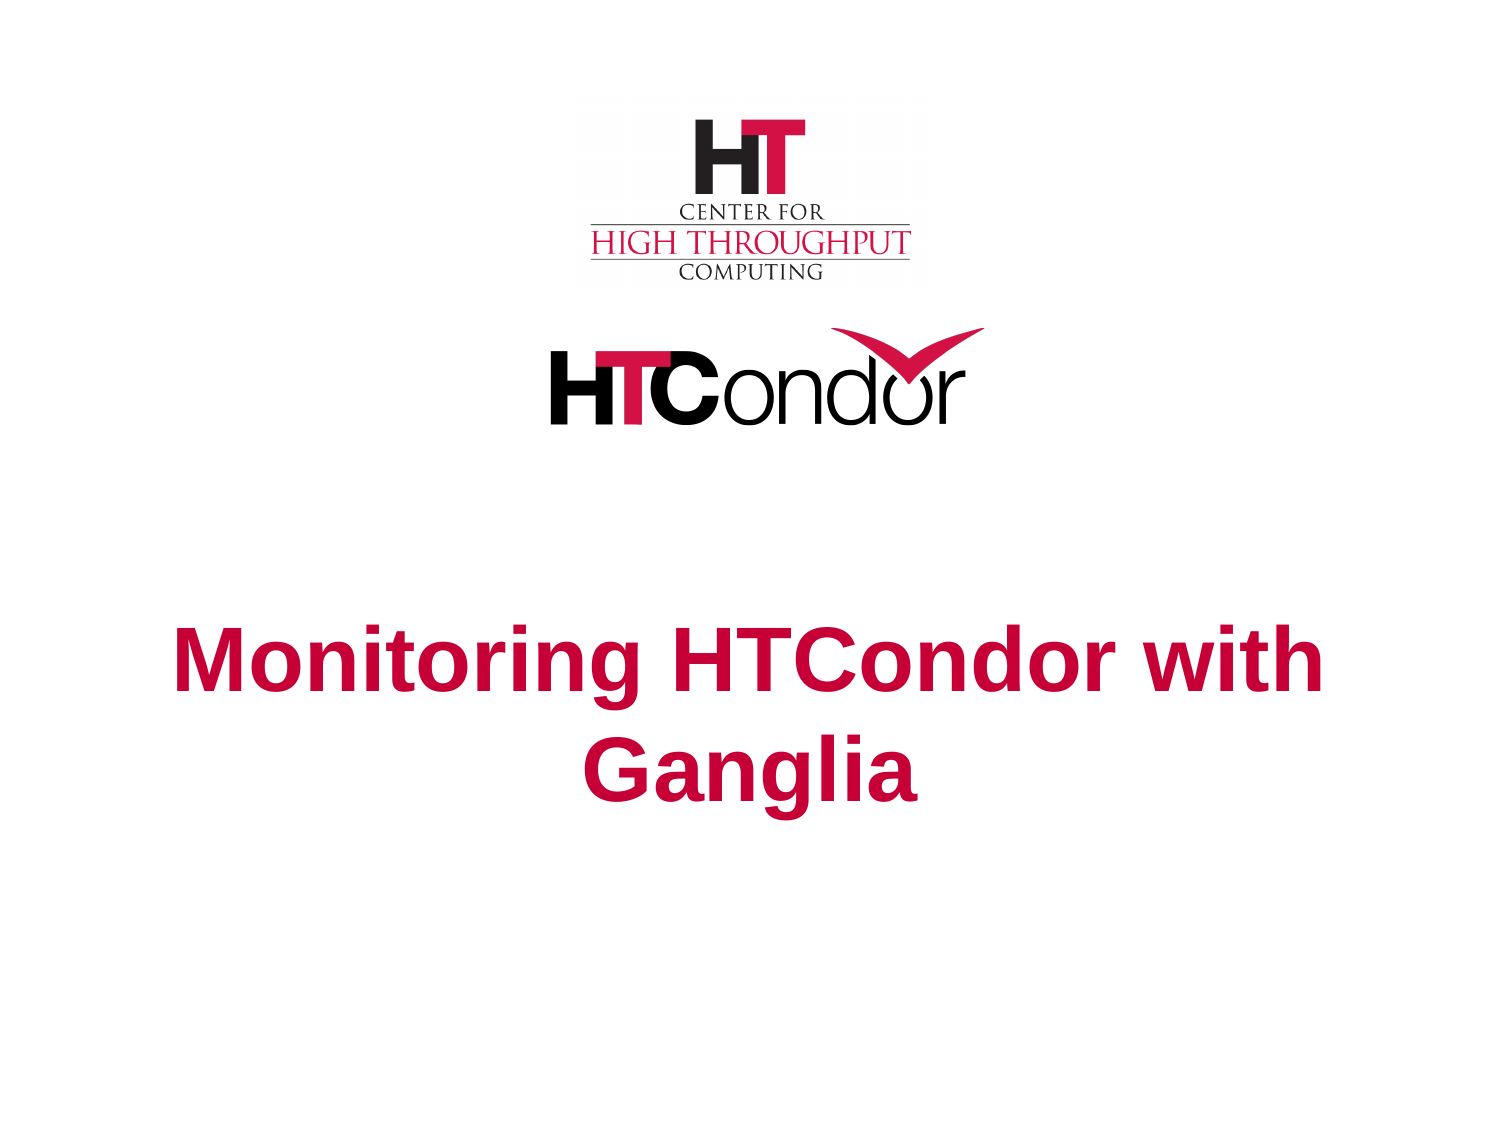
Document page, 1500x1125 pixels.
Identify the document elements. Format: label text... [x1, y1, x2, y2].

title Monitoring HTCondor with Ganglia [112, 502, 1388, 918]
picture [568, 95, 932, 302]
picture [545, 326, 990, 432]
